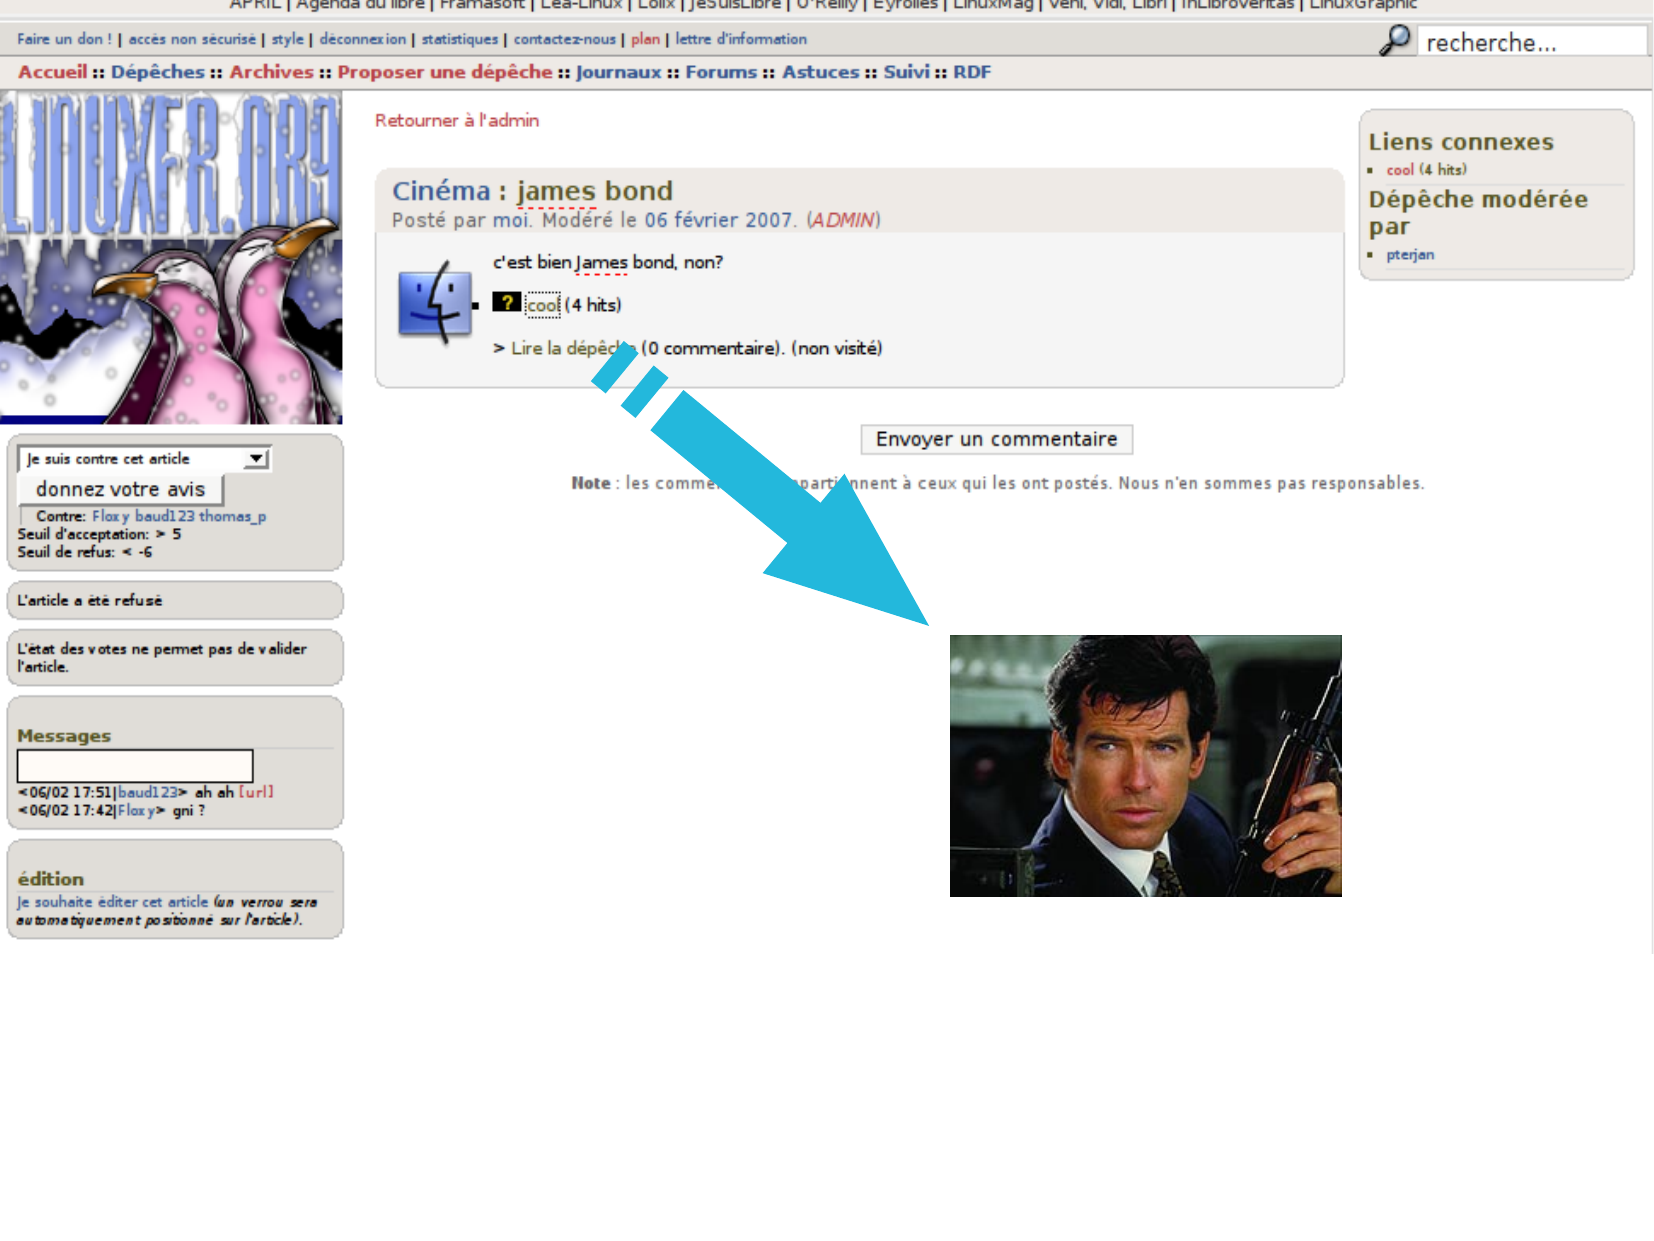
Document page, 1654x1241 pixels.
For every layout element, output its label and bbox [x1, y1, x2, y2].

text_box [620, 365, 669, 418]
text_box [590, 340, 639, 394]
text_box [650, 390, 930, 626]
picture [0, 0, 1654, 954]
